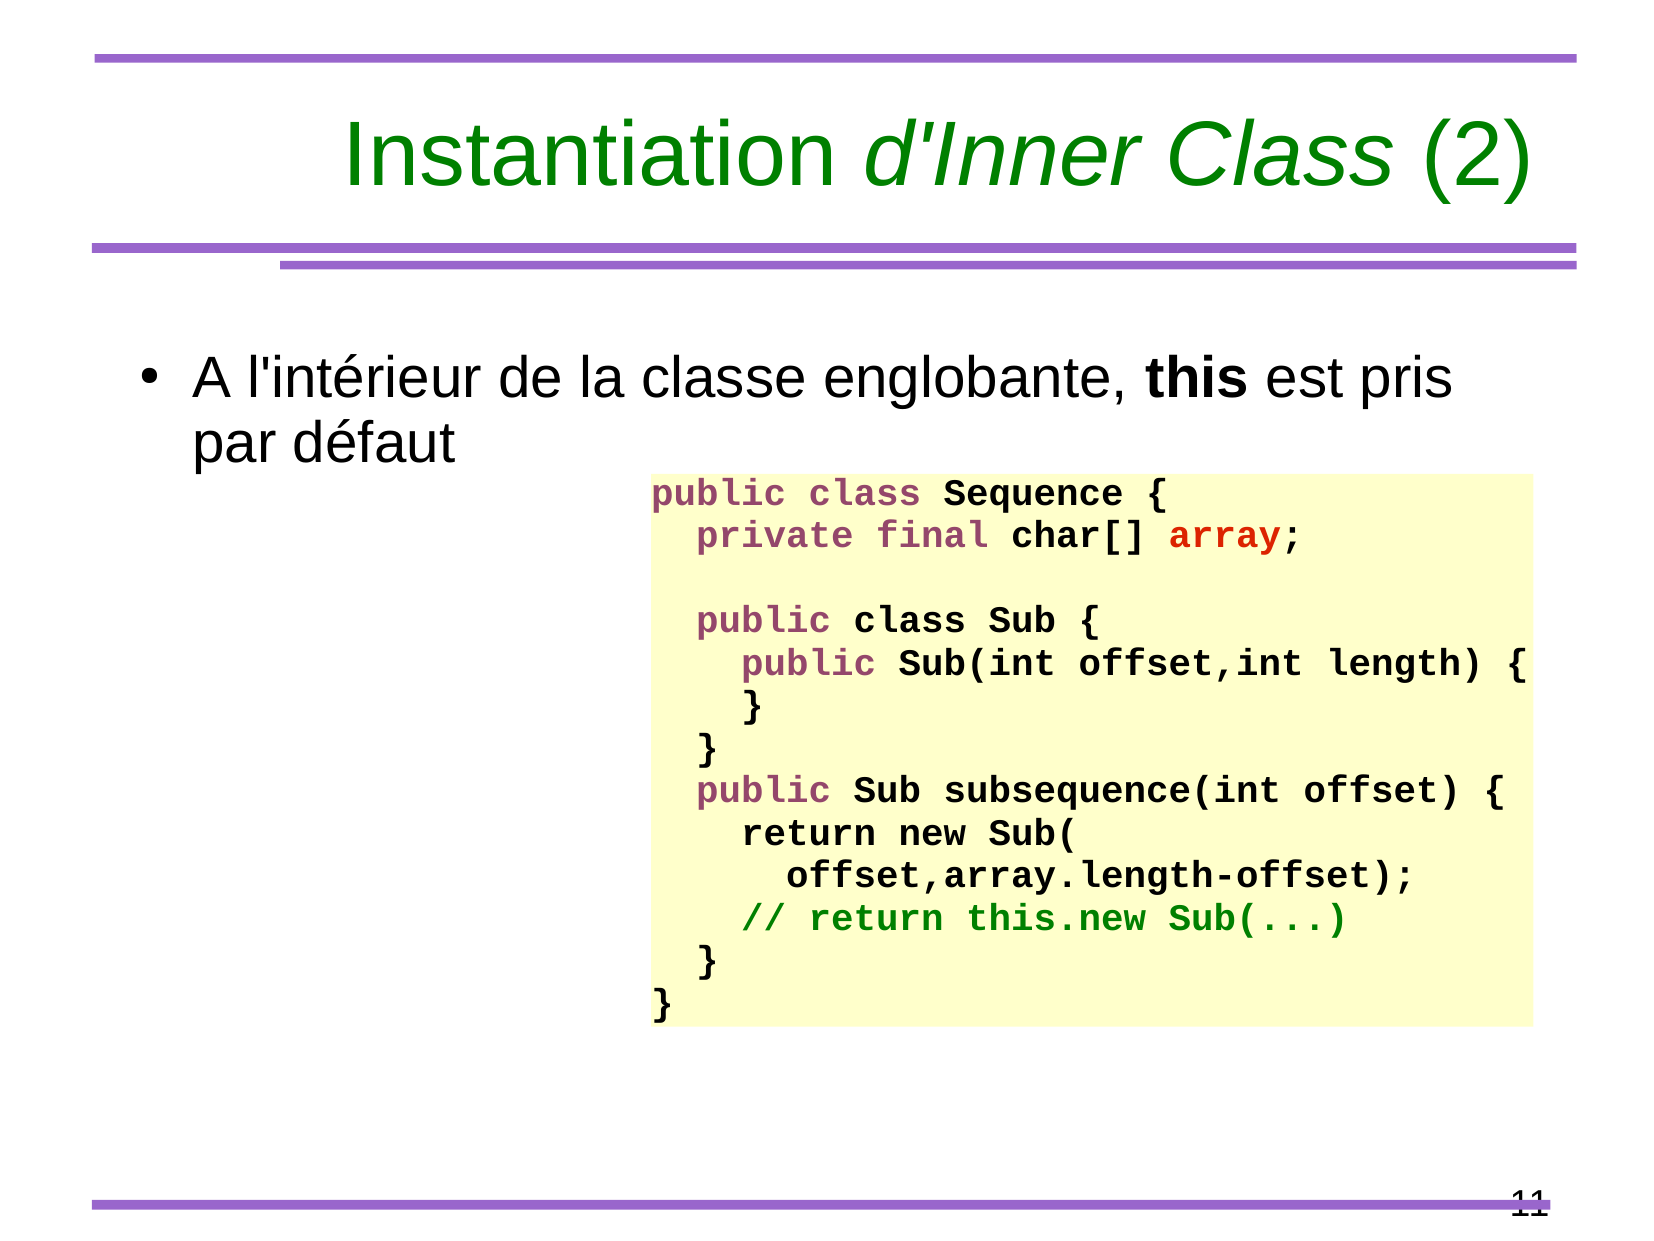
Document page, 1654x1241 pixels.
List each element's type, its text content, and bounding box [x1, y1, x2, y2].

text_box public class Sequence { private final char[] array; public class Sub { public Sub(int offset,int length) { } } public Sub subsequence(int offset) { return new Sub( offset,array.length-offset); // return this.new Sub(...) } } [651, 473, 1534, 1027]
title Instantiation d'Inner Class (2) [121, 49, 1534, 257]
list A l'intérieur de la classe englobante, this est pris par défaut [121, 344, 1534, 508]
